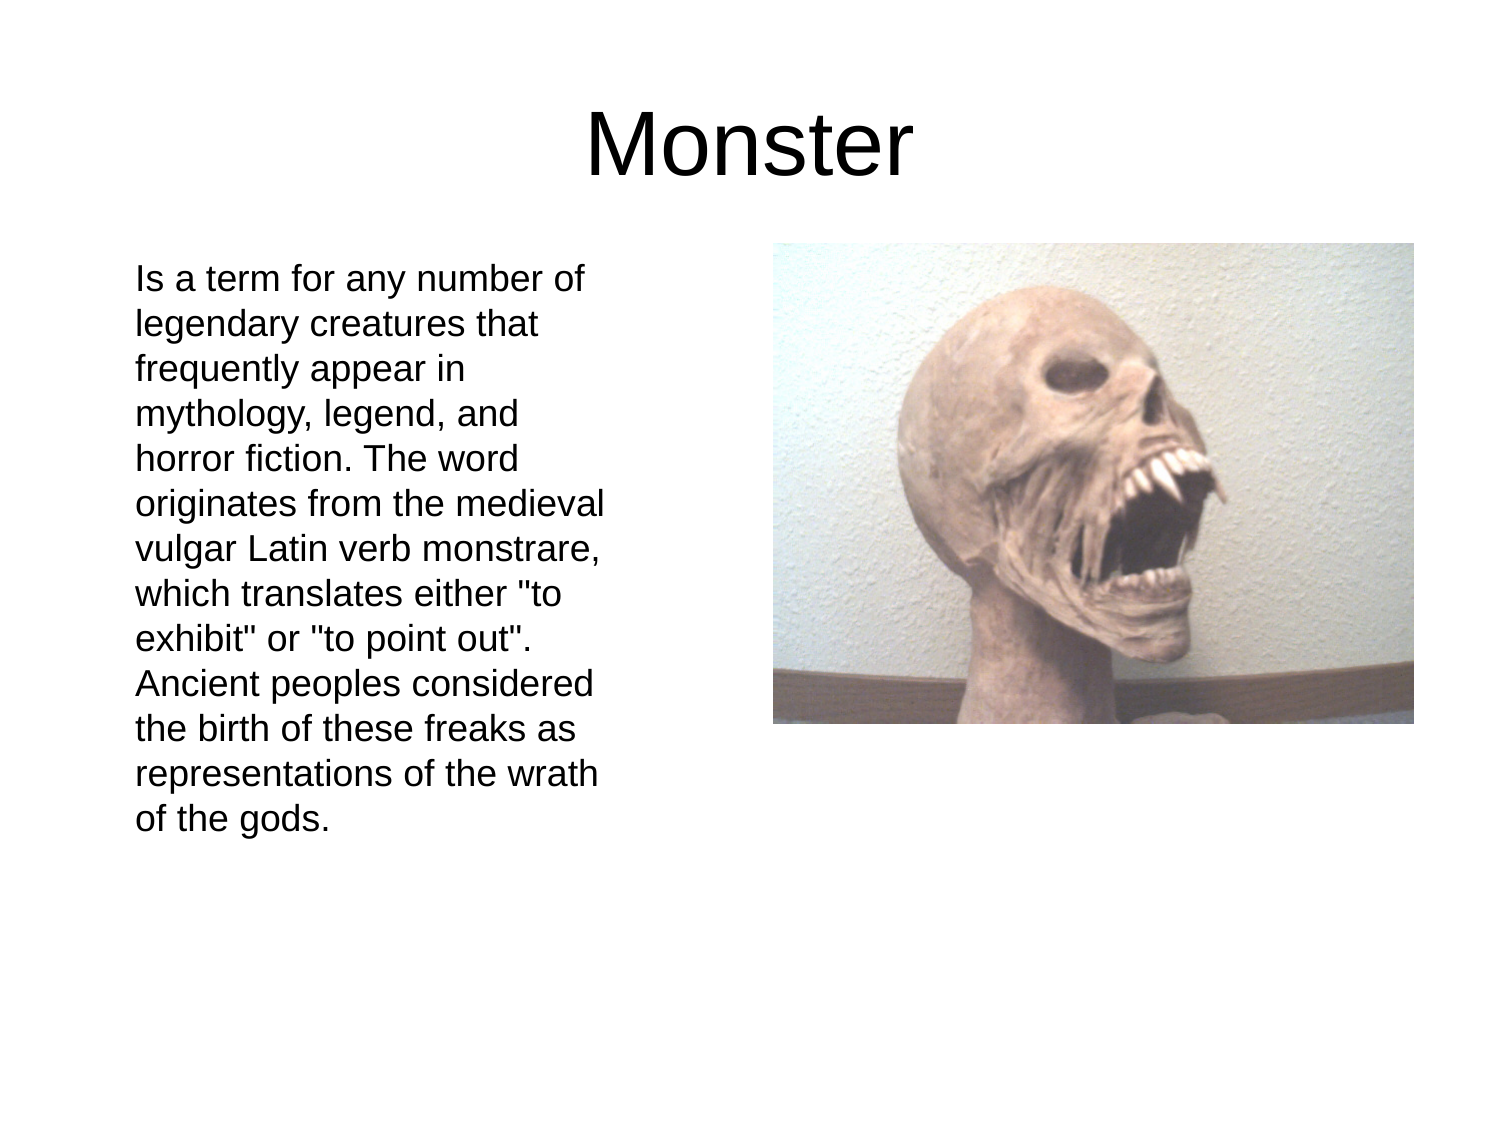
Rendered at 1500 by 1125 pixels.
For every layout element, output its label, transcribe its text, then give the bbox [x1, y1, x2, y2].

text_box Is a term for any number of legendary creatures that frequently appear in mythology, legend, and horror fiction. The word originates from the medieval vulgar Latin verb monstrare, which translates either "to exhibit" or "to point out". Ancient peoples considered the birth of these freaks as representations of the wrath of the gods. [120, 246, 632, 848]
picture [773, 243, 1414, 724]
title Monster [75, 45, 1425, 233]
